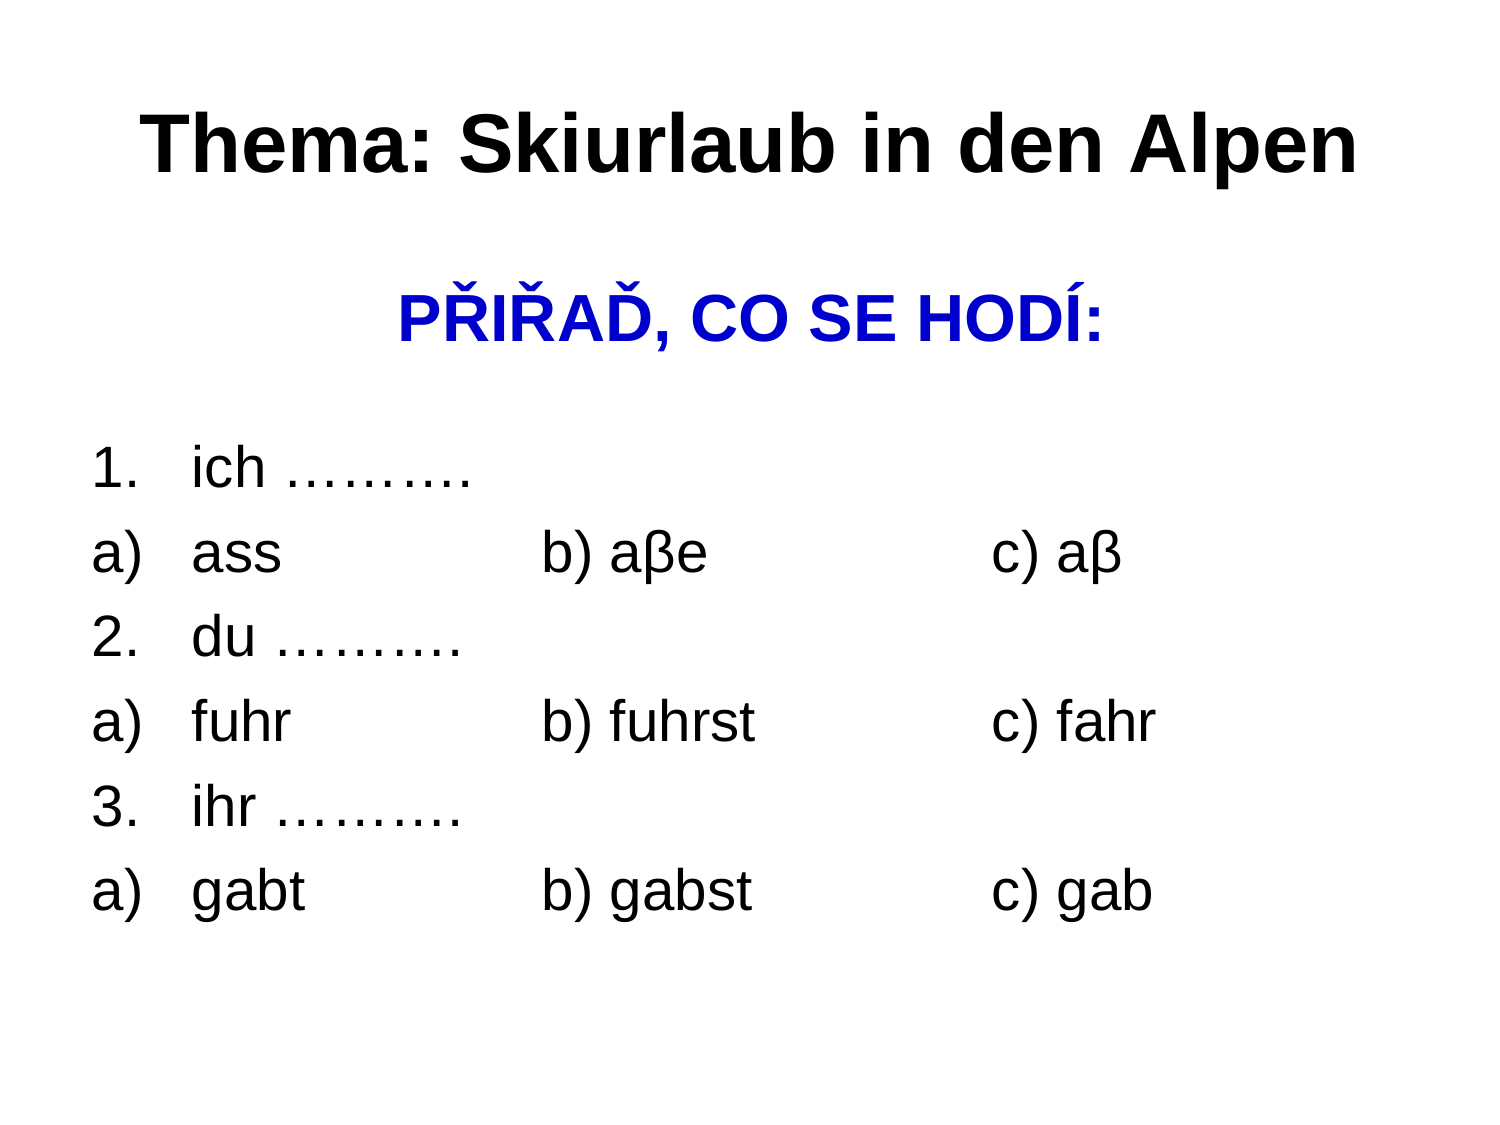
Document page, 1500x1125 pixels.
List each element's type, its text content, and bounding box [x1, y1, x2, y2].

title Thema: Skiurlaub in den Alpen [75, 45, 1426, 233]
list PŘIŘAĎ, CO SE HODÍ: ich ………. ass b) aβe c) aβ du ………. fuhr b) fuhrst c) fahr ihr ………. a) gabt b) gabst c) gab [76, 267, 1427, 1010]
